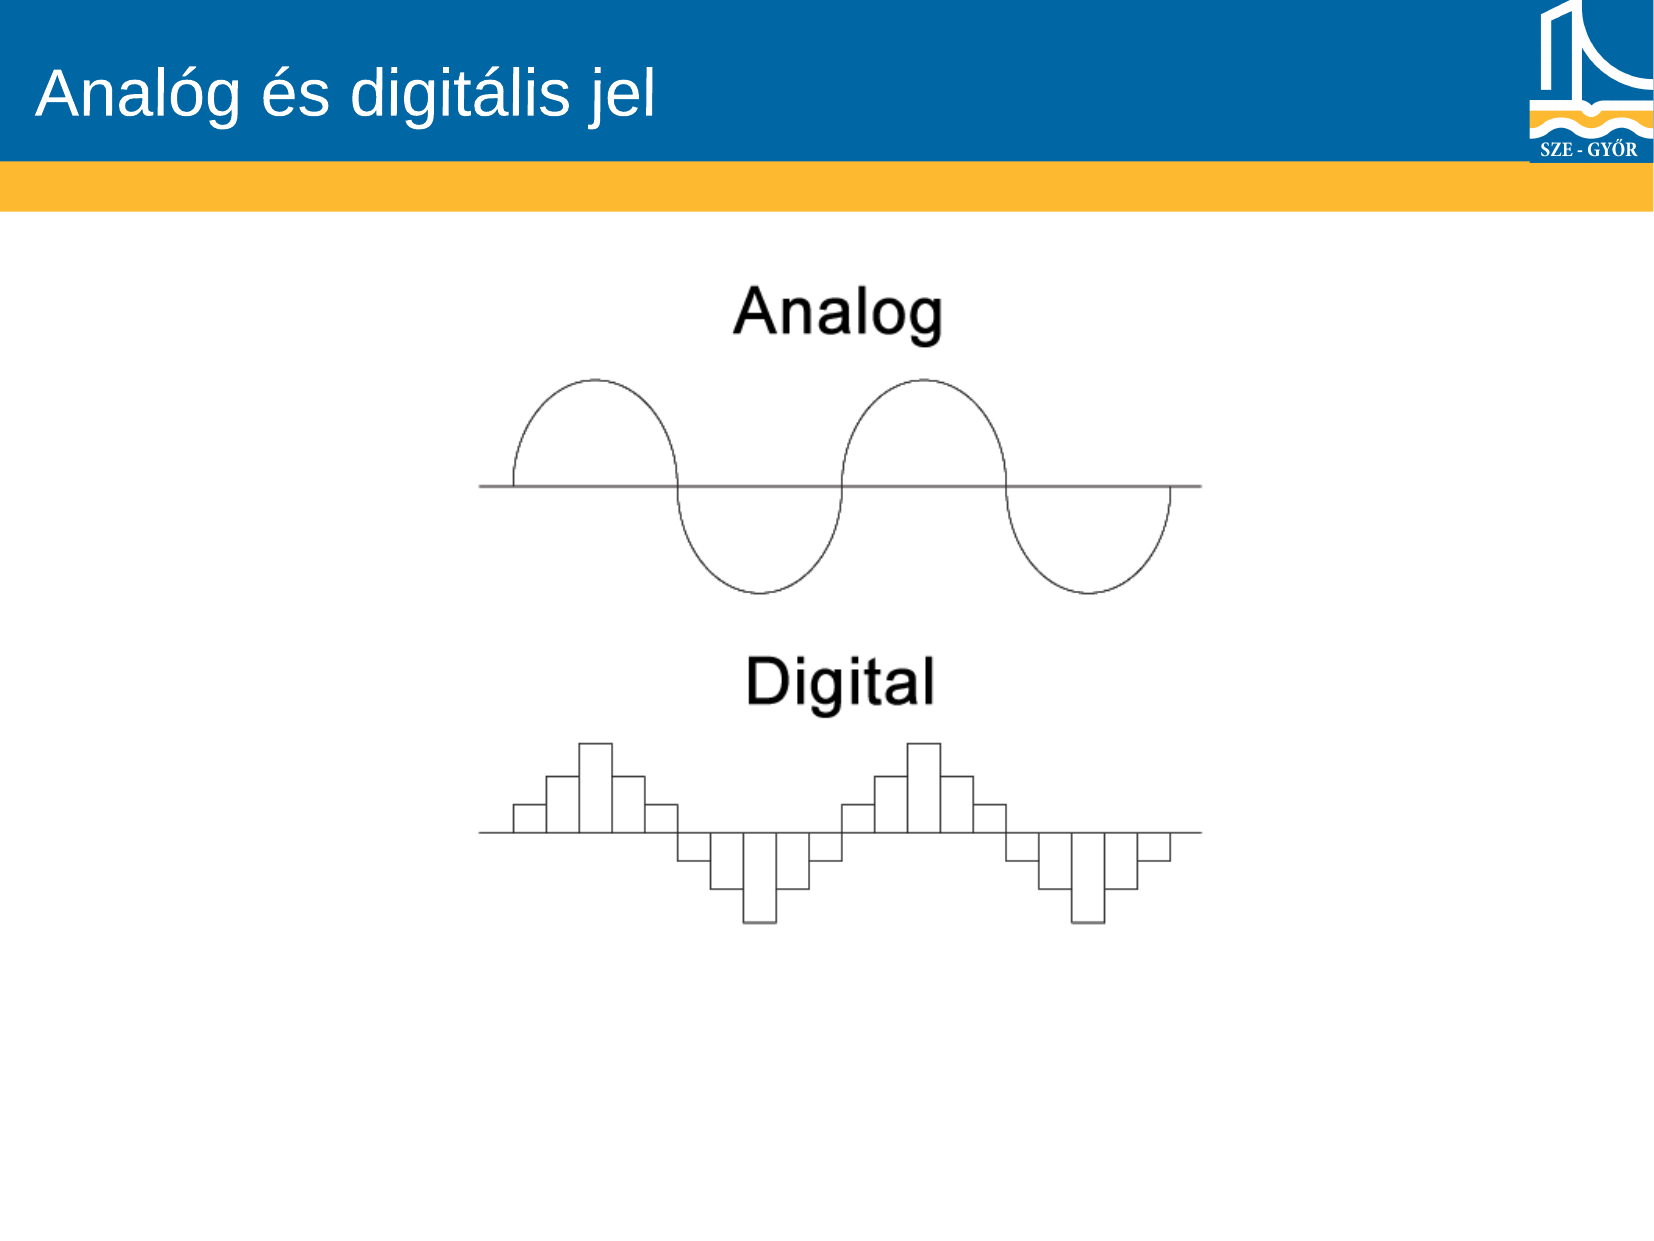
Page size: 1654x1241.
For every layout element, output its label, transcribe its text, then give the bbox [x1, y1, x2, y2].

picture [363, 260, 1301, 984]
picture [1529, 0, 1654, 163]
text_box Analóg és digitális jel [34, 48, 1524, 144]
